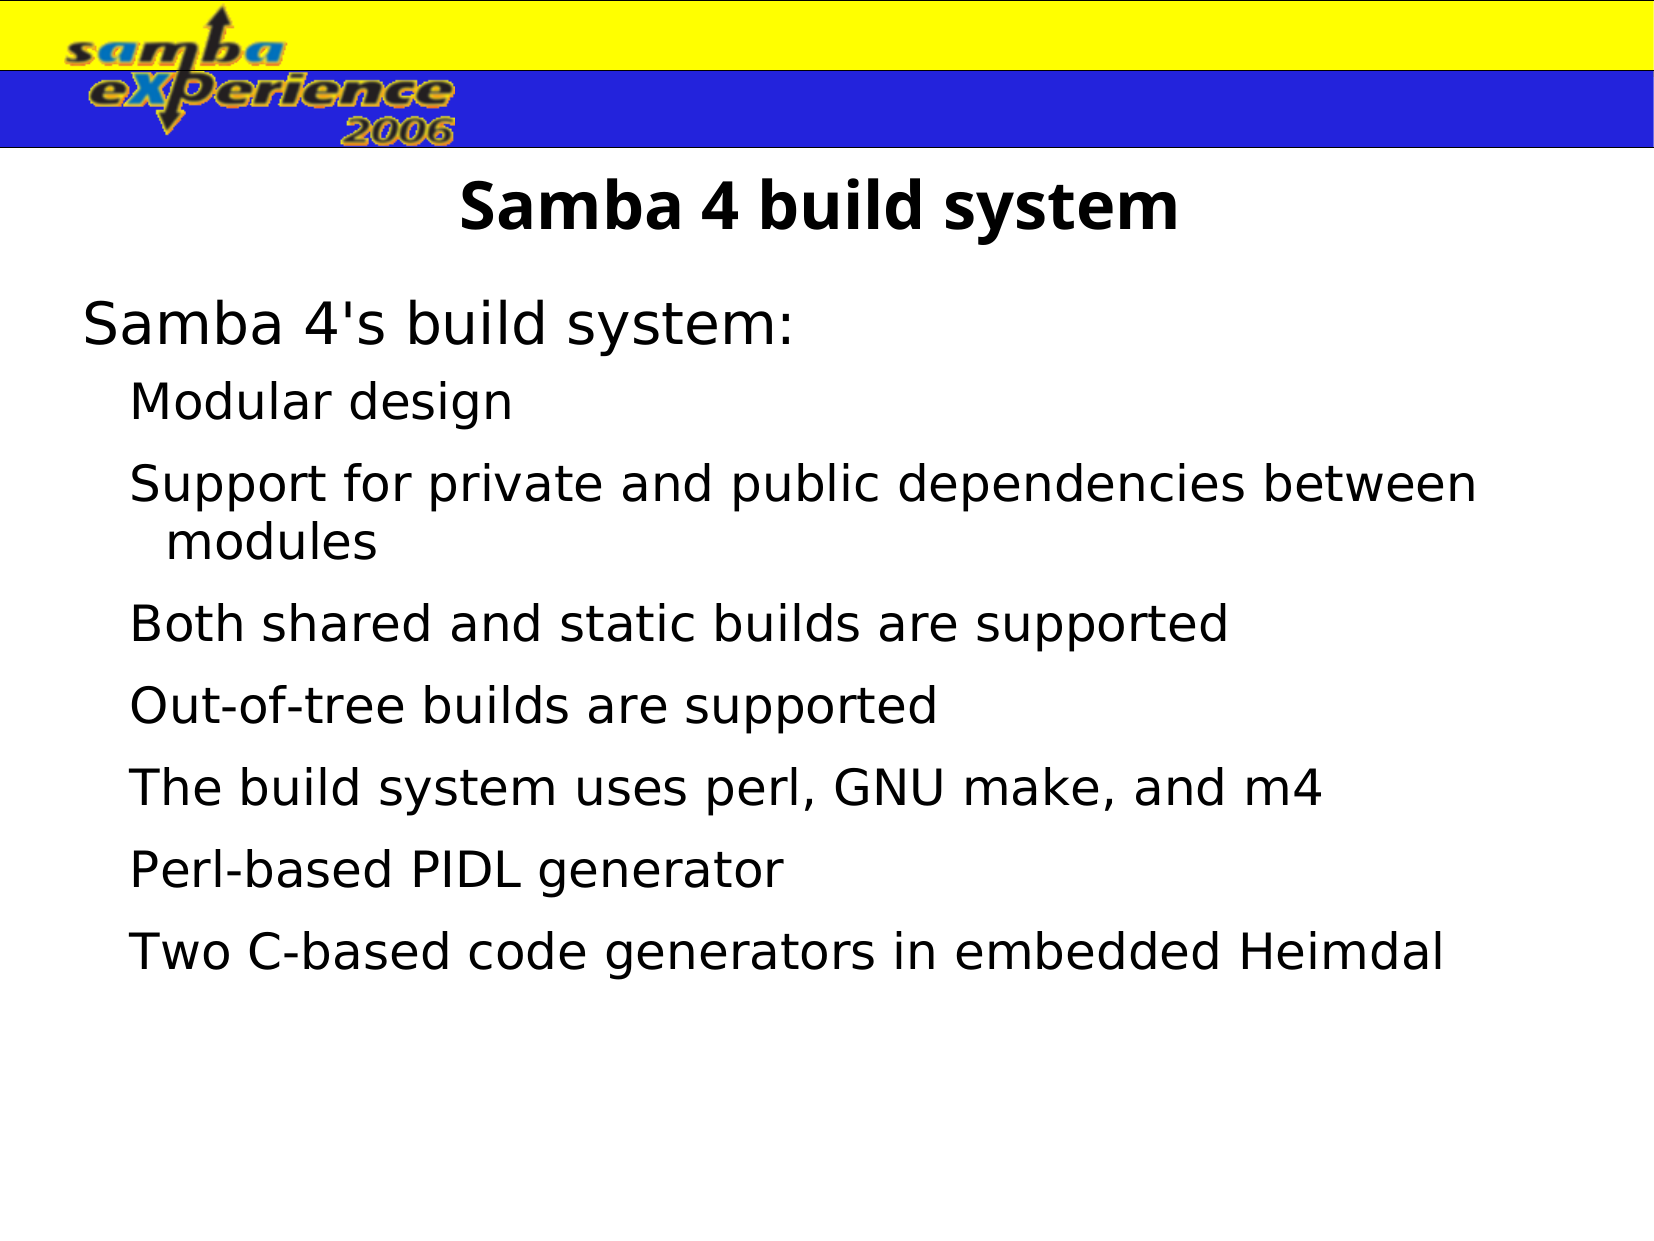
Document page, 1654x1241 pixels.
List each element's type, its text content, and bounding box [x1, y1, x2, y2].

title Samba 4 build system [76, 99, 1565, 308]
picture [64, 2, 455, 70]
picture [64, 71, 455, 147]
picture [64, 148, 76, 154]
list Samba 4's build system: Modular design Support for private and public dependencies between modules Both shared and static builds are supported Out-of-tree builds are supported The build system uses perl, GNU make, and m4 Perl-based PIDL generator Two C-based code generators in embedded Heimdal [82, 290, 1571, 1109]
